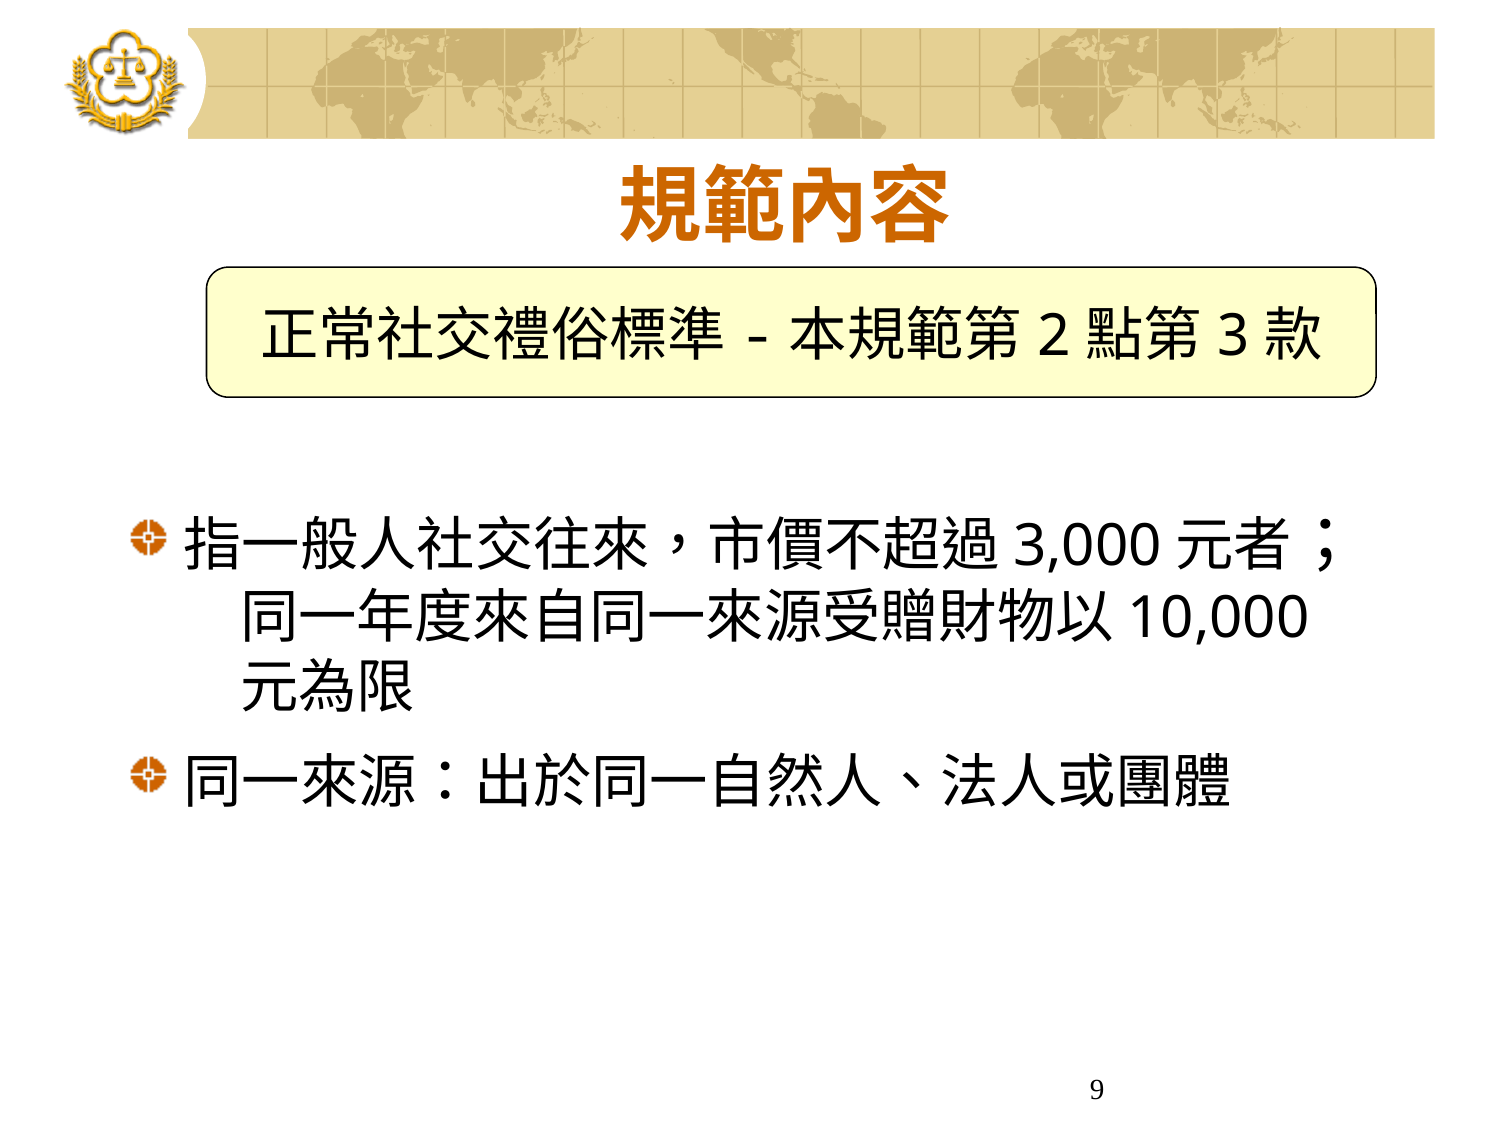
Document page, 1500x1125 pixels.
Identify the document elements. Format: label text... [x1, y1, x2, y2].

text_box 正常社交禮俗標準-本規範第2點第3款 [206, 267, 1377, 398]
list 指一般人社交往來，市價不超過3,000元者；同一年度來自同一來源受贈財物以10,000元為限 同一來源：出於同一自然人、法人或團體 [112, 491, 1388, 965]
text_box [1074, 1037, 1388, 1113]
title 規範內容 [513, 137, 1058, 267]
